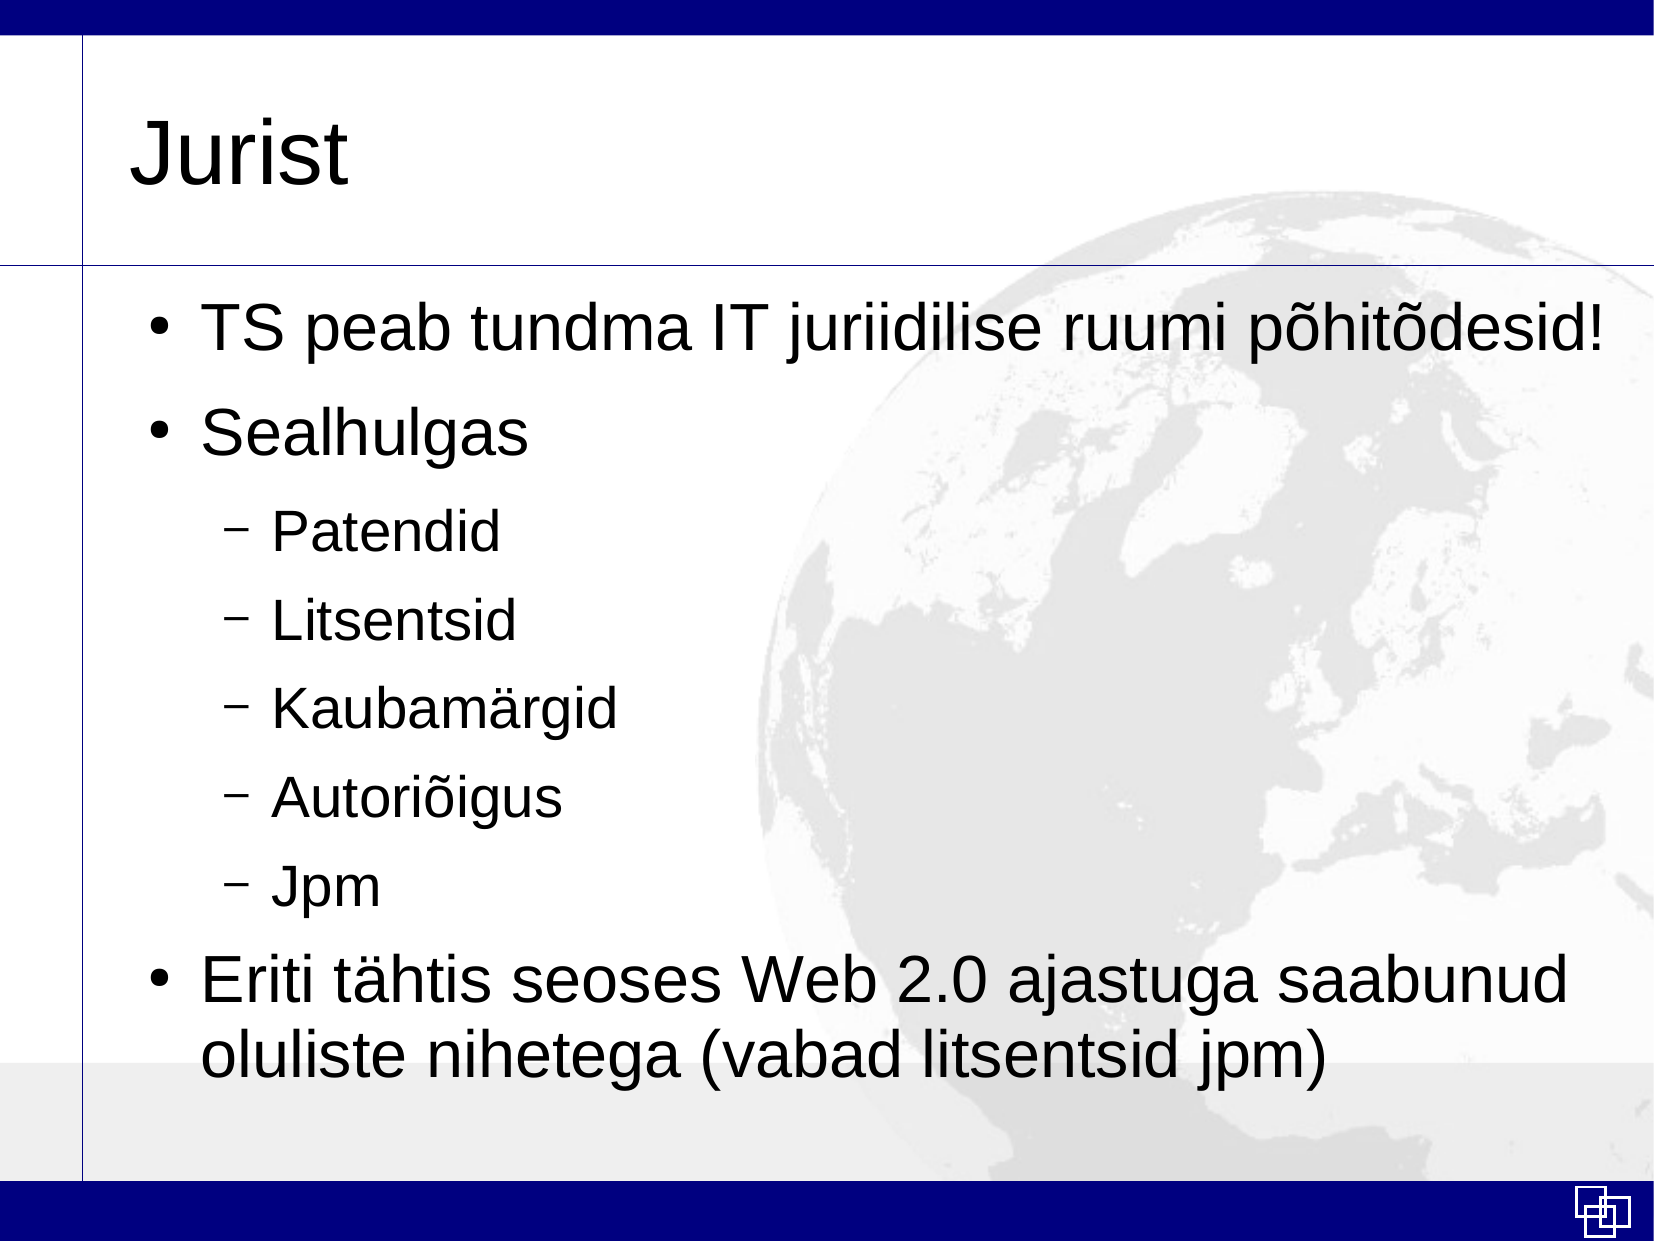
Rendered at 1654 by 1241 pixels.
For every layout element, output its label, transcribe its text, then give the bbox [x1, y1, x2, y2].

list TS peab tundma IT juriidilise ruumi põhitõdesid! Sealhulgas Patendid Litsentsid Kaubamärgid Autoriõigus Jpm Eriti tähtis seoses Web 2.0 ajastuga saabunud oluliste nihetega (vabad litsentsid jpm) [129, 290, 1619, 1094]
title Jurist [129, 49, 1619, 257]
